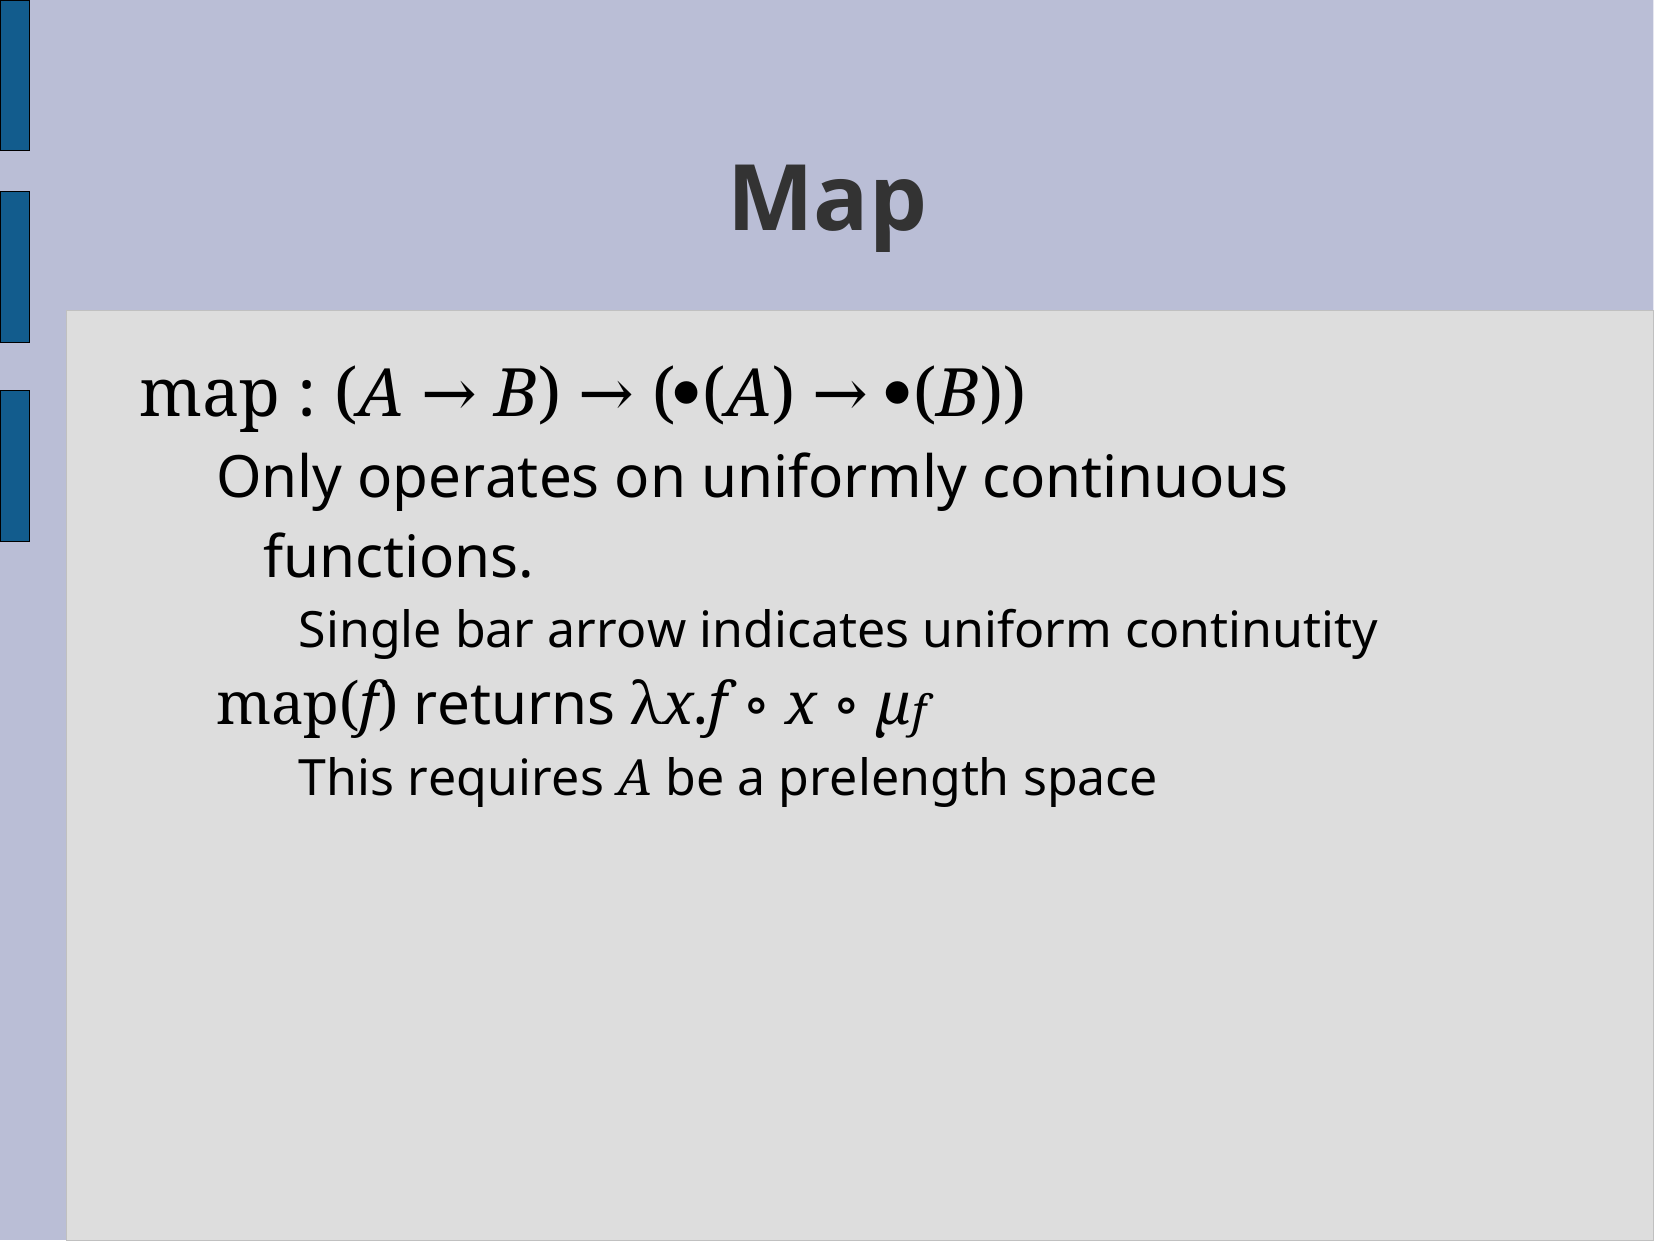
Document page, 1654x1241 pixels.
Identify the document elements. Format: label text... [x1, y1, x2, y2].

list map : (A → B) → ((A) → (B)) Only operates on uniformly continuous functions. Single bar arrow indicates uniform continutity map(f) returns λx.f ∘ x ∘ μf This requires A be a prelength space [121, 344, 1534, 1127]
title Map [121, 91, 1534, 299]
